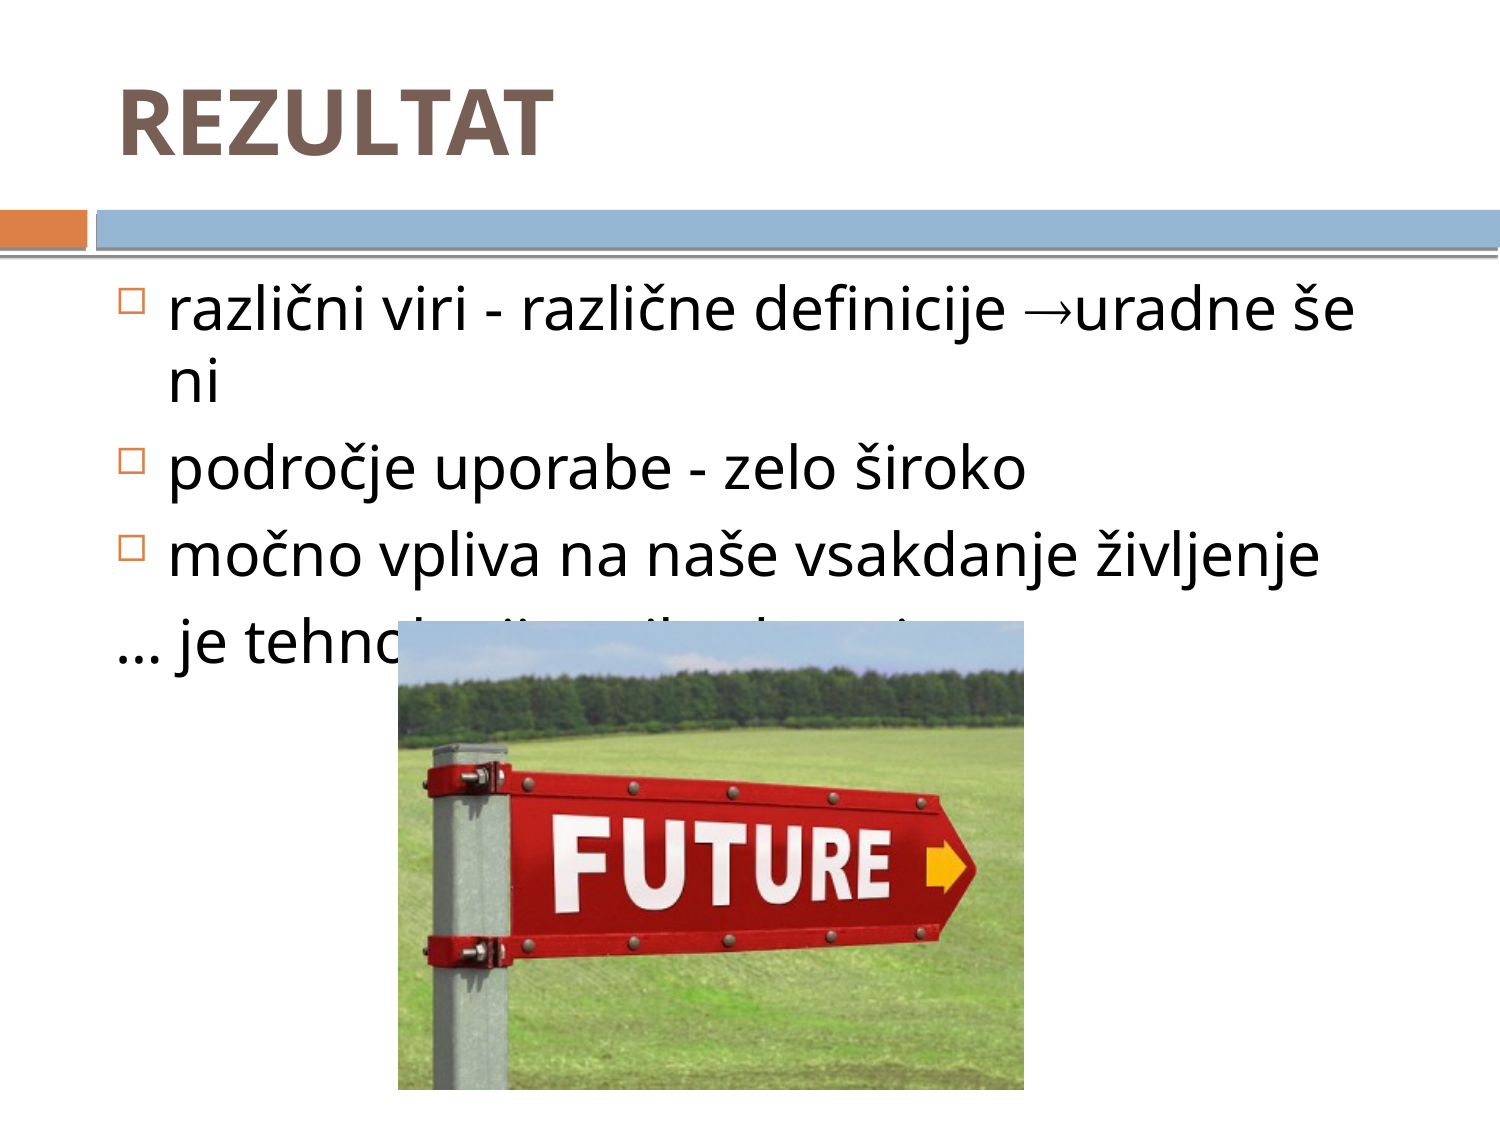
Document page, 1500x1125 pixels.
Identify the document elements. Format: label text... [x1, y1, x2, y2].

list različni viri - različne definicije uradne še ni področje uporabe - zelo široko močno vpliva na naše vsakdanje življenje … je tehnologija prihodnosti [100, 262, 1438, 1000]
picture [398, 621, 1024, 1090]
title REZULTAT [100, 37, 1438, 200]
